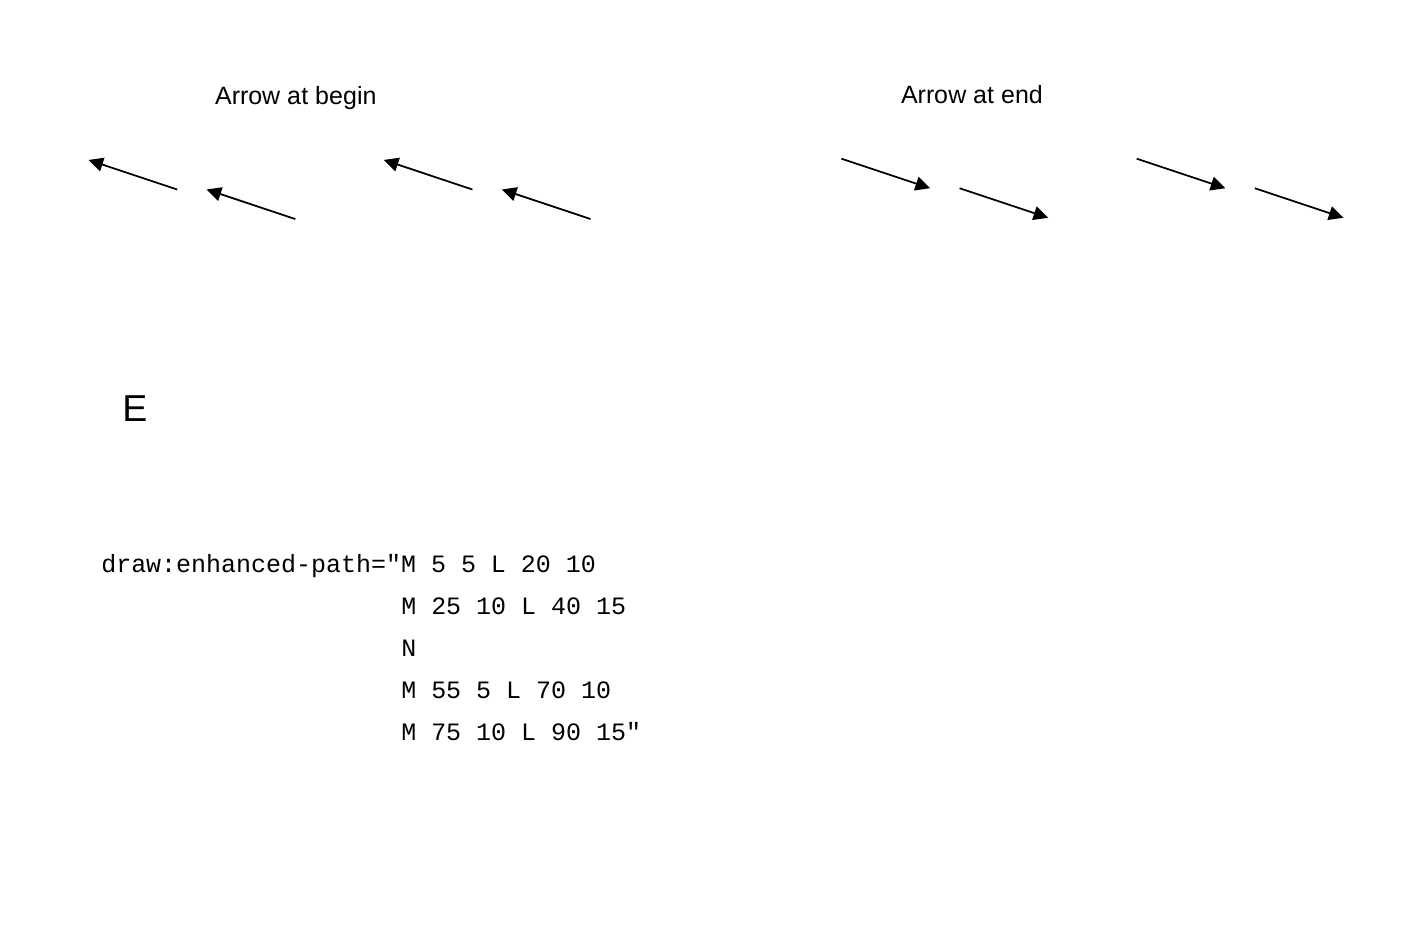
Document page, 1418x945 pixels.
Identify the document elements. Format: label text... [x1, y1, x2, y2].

text_box [841, 158, 931, 189]
text_box [959, 188, 1049, 218]
text_box [501, 189, 591, 220]
text_box E [107, 379, 163, 437]
text_box [206, 189, 296, 220]
text_box [383, 159, 473, 190]
text_box [88, 159, 178, 190]
text_box [1136, 158, 1226, 189]
text_box draw:enhanced-path="M 5 5 L 20 10 M 25 10 L 40 15 N M 55 5 L 70 10 M 75 10 L 90 15" [86, 531, 767, 757]
text_box Arrow at end [886, 62, 1069, 119]
text_box Arrow at begin [200, 63, 403, 120]
text_box [1254, 188, 1344, 218]
